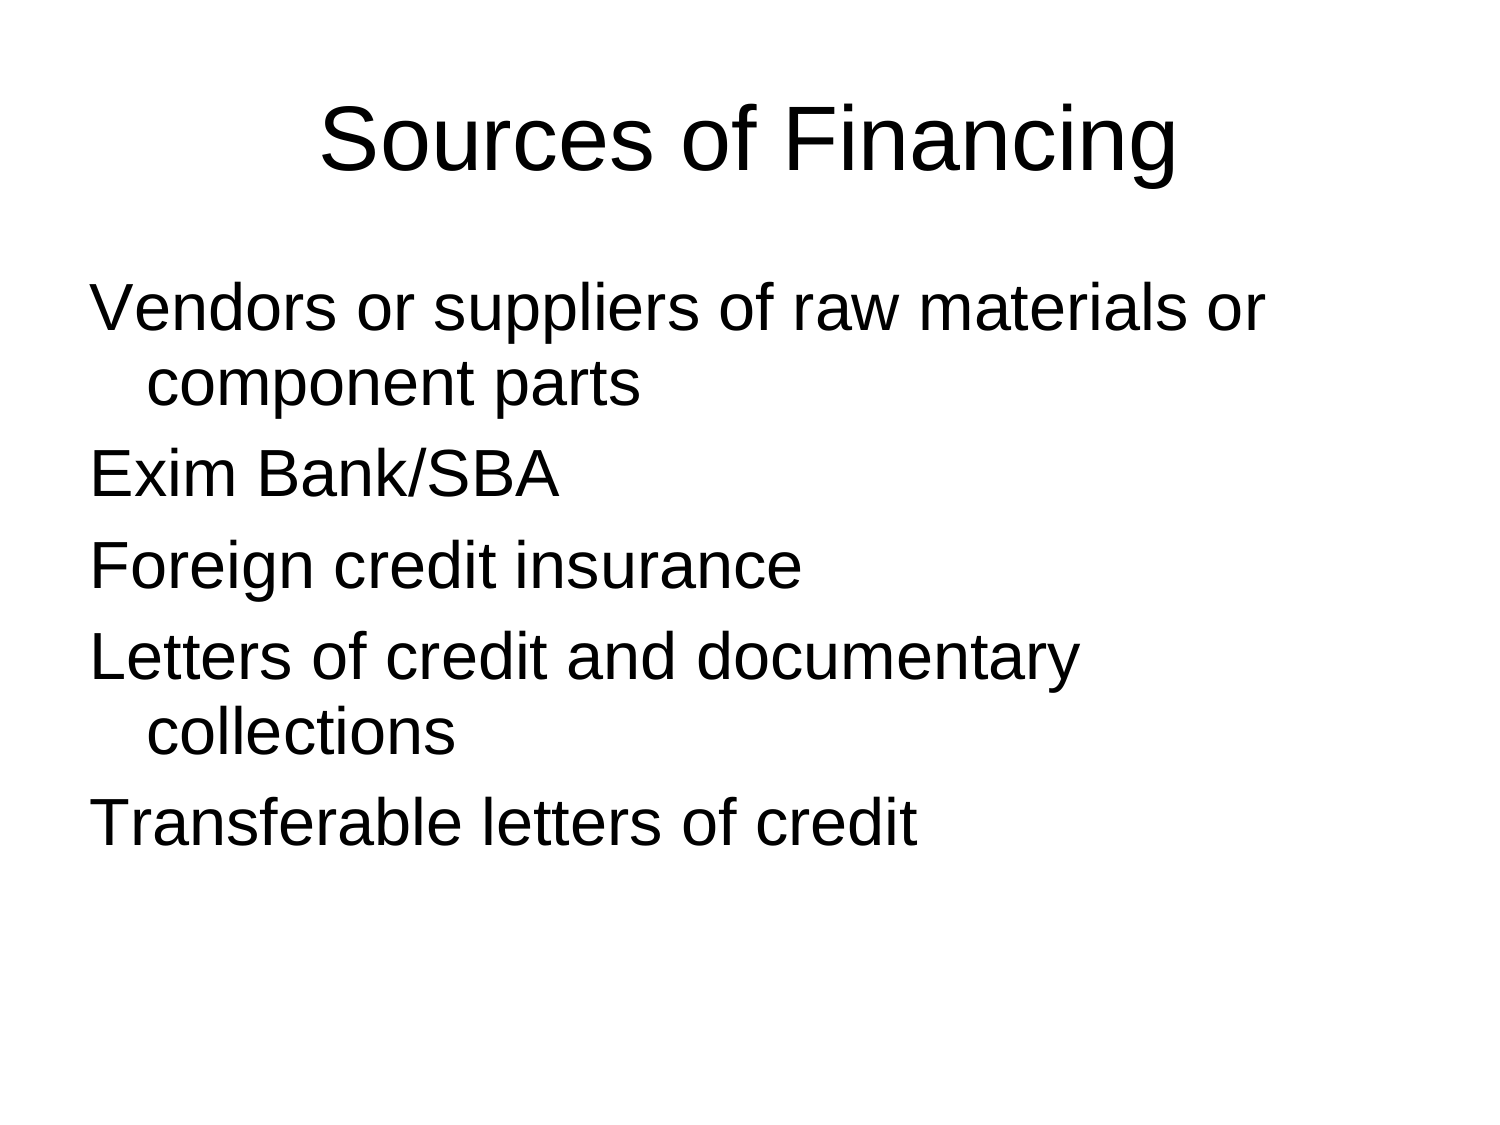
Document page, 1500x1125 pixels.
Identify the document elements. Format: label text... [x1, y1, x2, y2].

list Vendors or suppliers of raw materials or component parts Exim Bank/SBA Foreign credit insurance Letters of credit and documentary collections Transferable letters of credit [75, 262, 1426, 1098]
title Sources of Financing [75, 45, 1426, 233]
